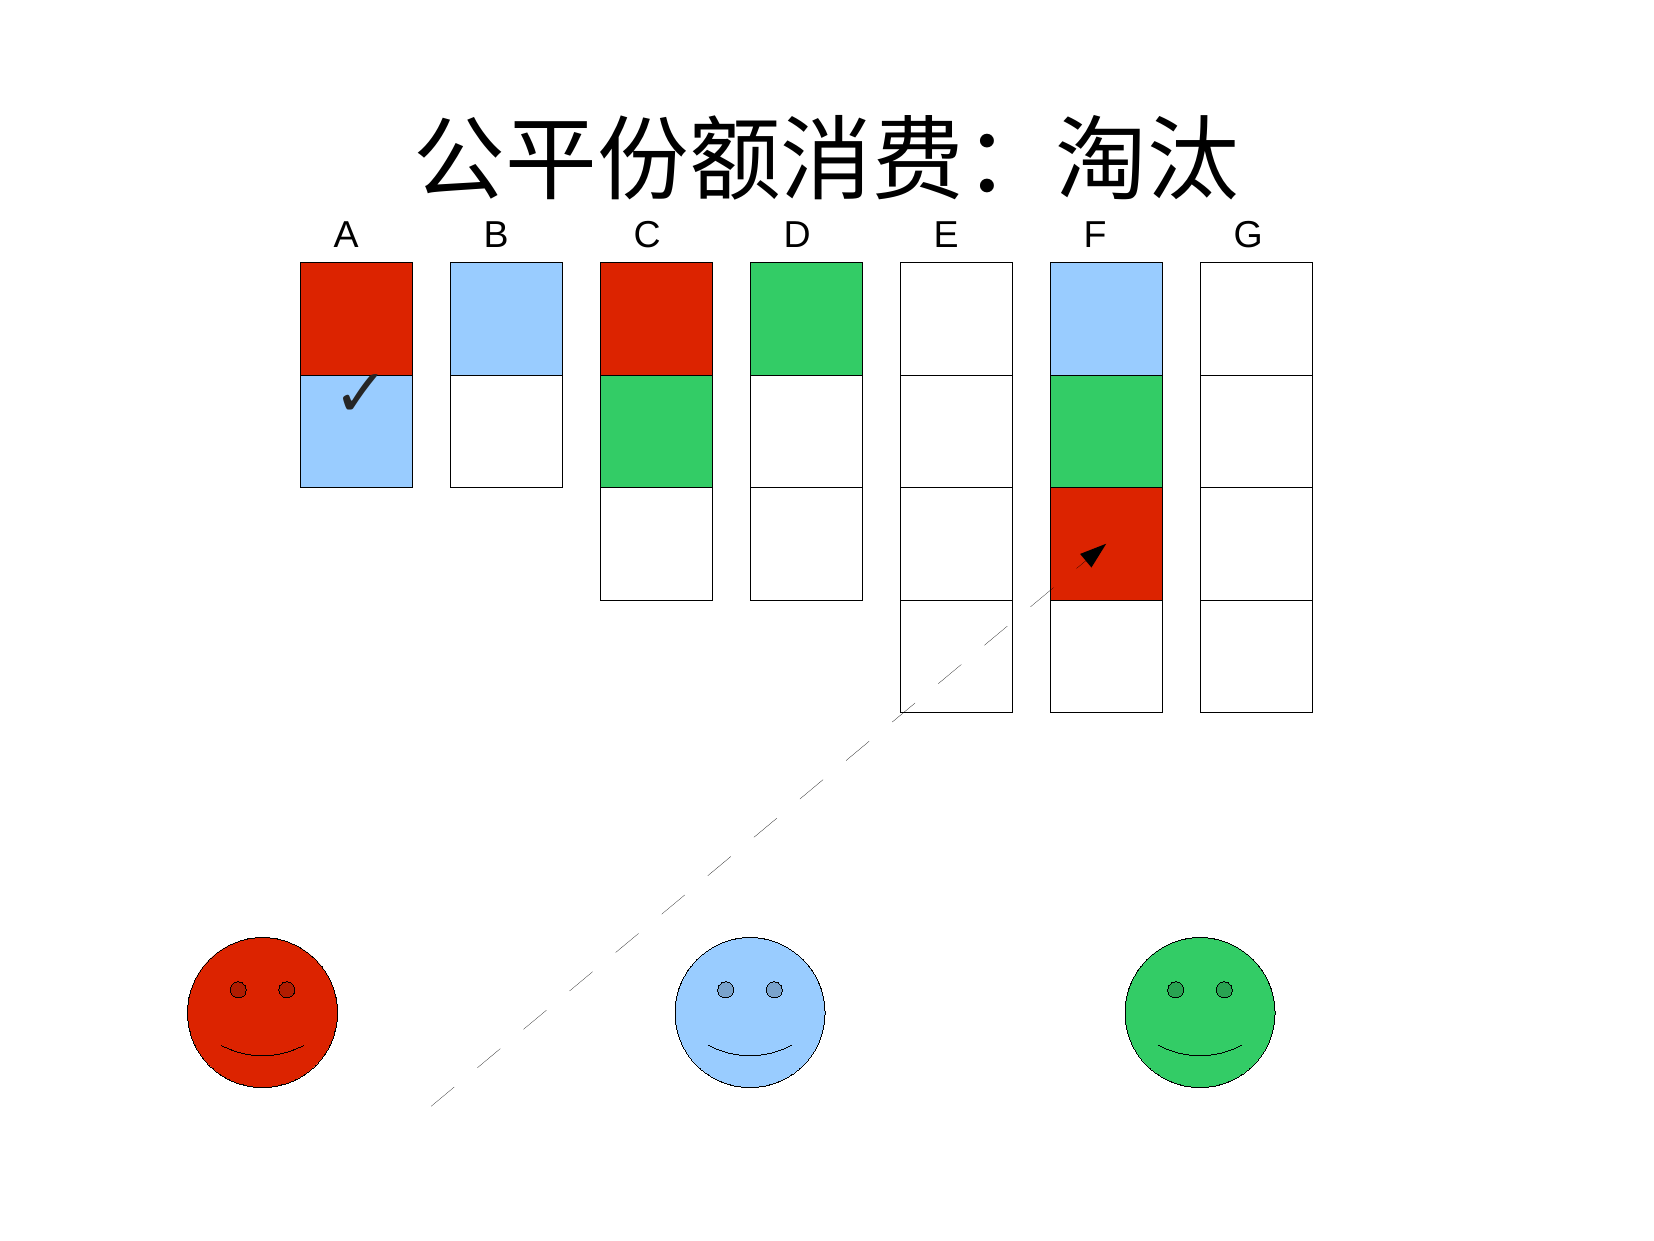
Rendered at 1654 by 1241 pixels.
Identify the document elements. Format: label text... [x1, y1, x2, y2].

text_box B [468, 206, 526, 264]
text_box [750, 262, 863, 601]
text_box G [1218, 205, 1276, 263]
text_box [1125, 937, 1276, 1088]
text_box [900, 262, 1013, 713]
text_box [600, 262, 713, 601]
text_box [300, 262, 413, 488]
title 公平份额消费：淘汰 [82, 49, 1571, 257]
text_box D [768, 205, 826, 263]
text_box A [318, 206, 376, 264]
text_box [675, 937, 826, 1088]
text_box [1200, 262, 1313, 713]
text_box F [1068, 206, 1126, 264]
text_box [187, 937, 338, 1088]
text_box C [618, 205, 675, 263]
text_box [450, 262, 563, 488]
text_box E [918, 206, 975, 264]
text_box ✓ [318, 337, 413, 431]
text_box [1050, 262, 1163, 713]
